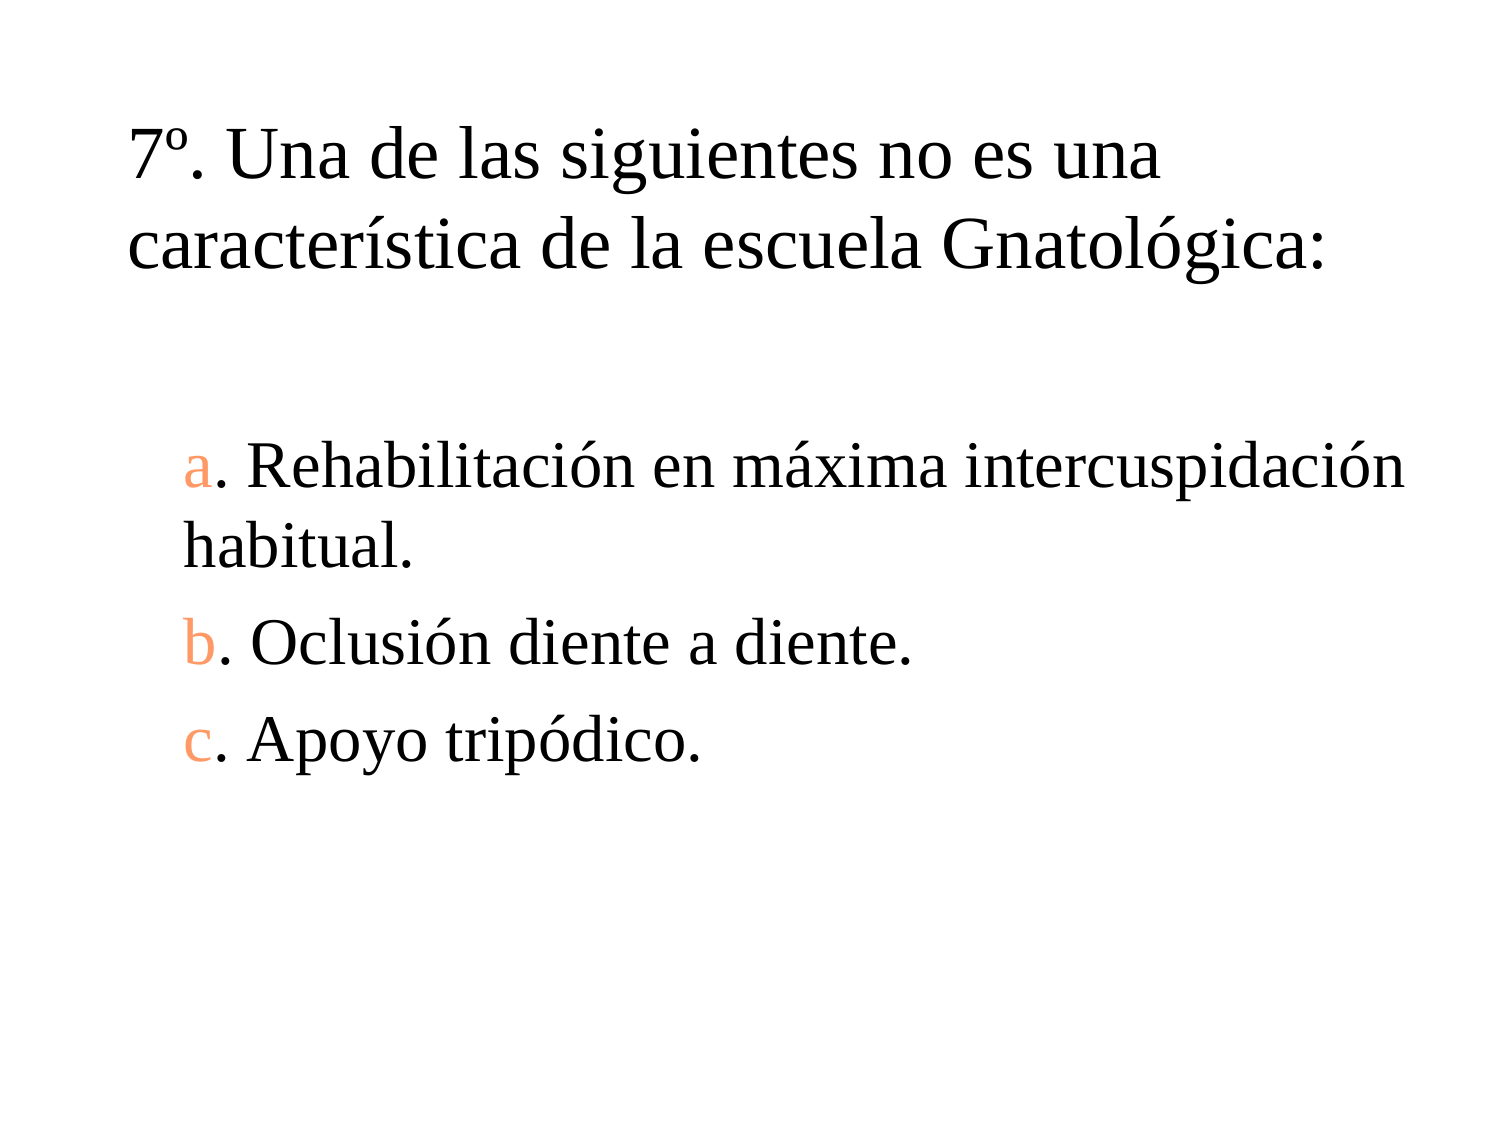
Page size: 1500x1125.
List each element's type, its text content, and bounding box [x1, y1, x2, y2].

title 7º. Una de las siguientes no es una característica de la escuela Gnatológica: [112, 68, 1388, 319]
list a. Rehabilitación en máxima intercuspidación habitual. b. Oclusión diente a diente. c. Apoyo tripódico. [112, 413, 1500, 945]
